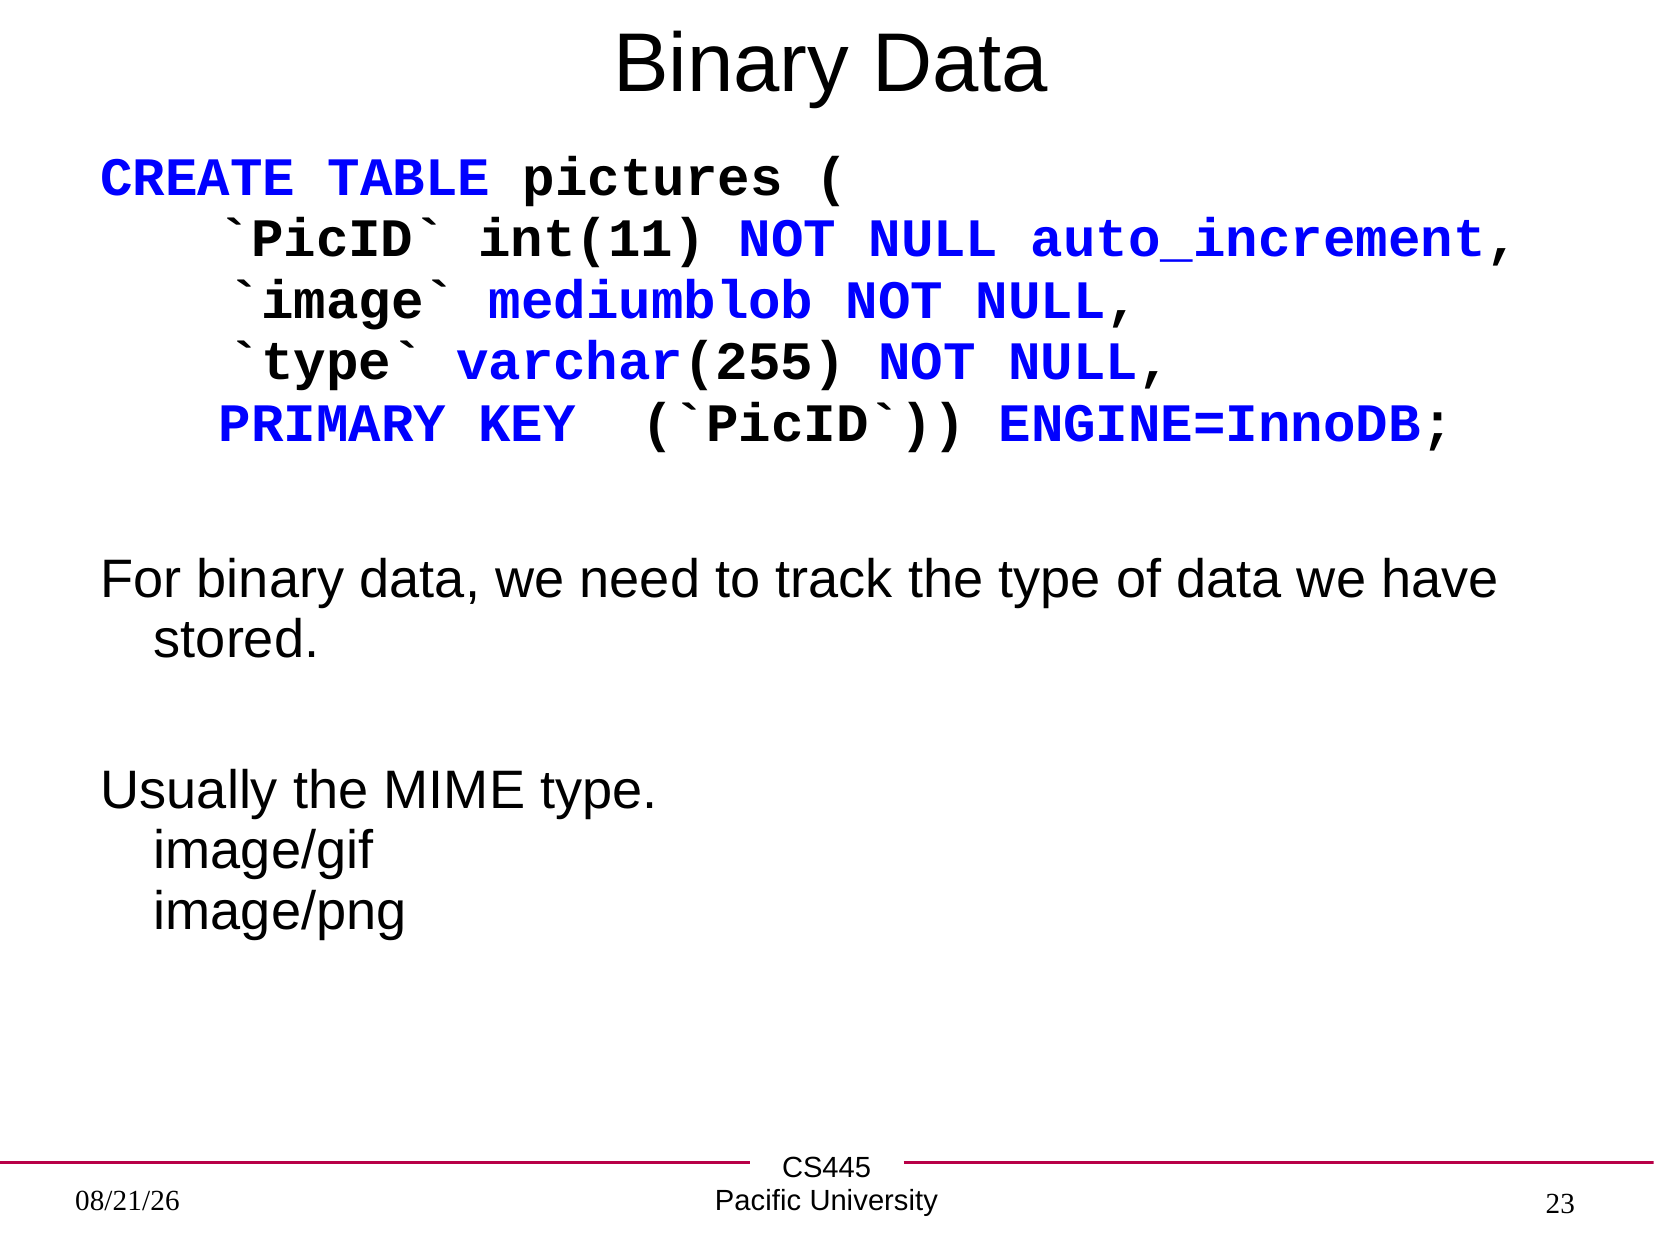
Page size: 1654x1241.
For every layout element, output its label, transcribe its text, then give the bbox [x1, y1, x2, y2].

list CREATE TABLE pictures ( `PicID` int(11) NOT NULL auto_increment, `image` mediumblob NOT NULL, `type` varchar(255) NOT NULL, PRIMARY KEY (`PicID`)) ENGINE=InnoDB; For binary data, we need to track the type of data we have stored. Usually the MIME type. image/gif image/png [82, 150, 1571, 1111]
title Binary Data [86, 15, 1576, 109]
